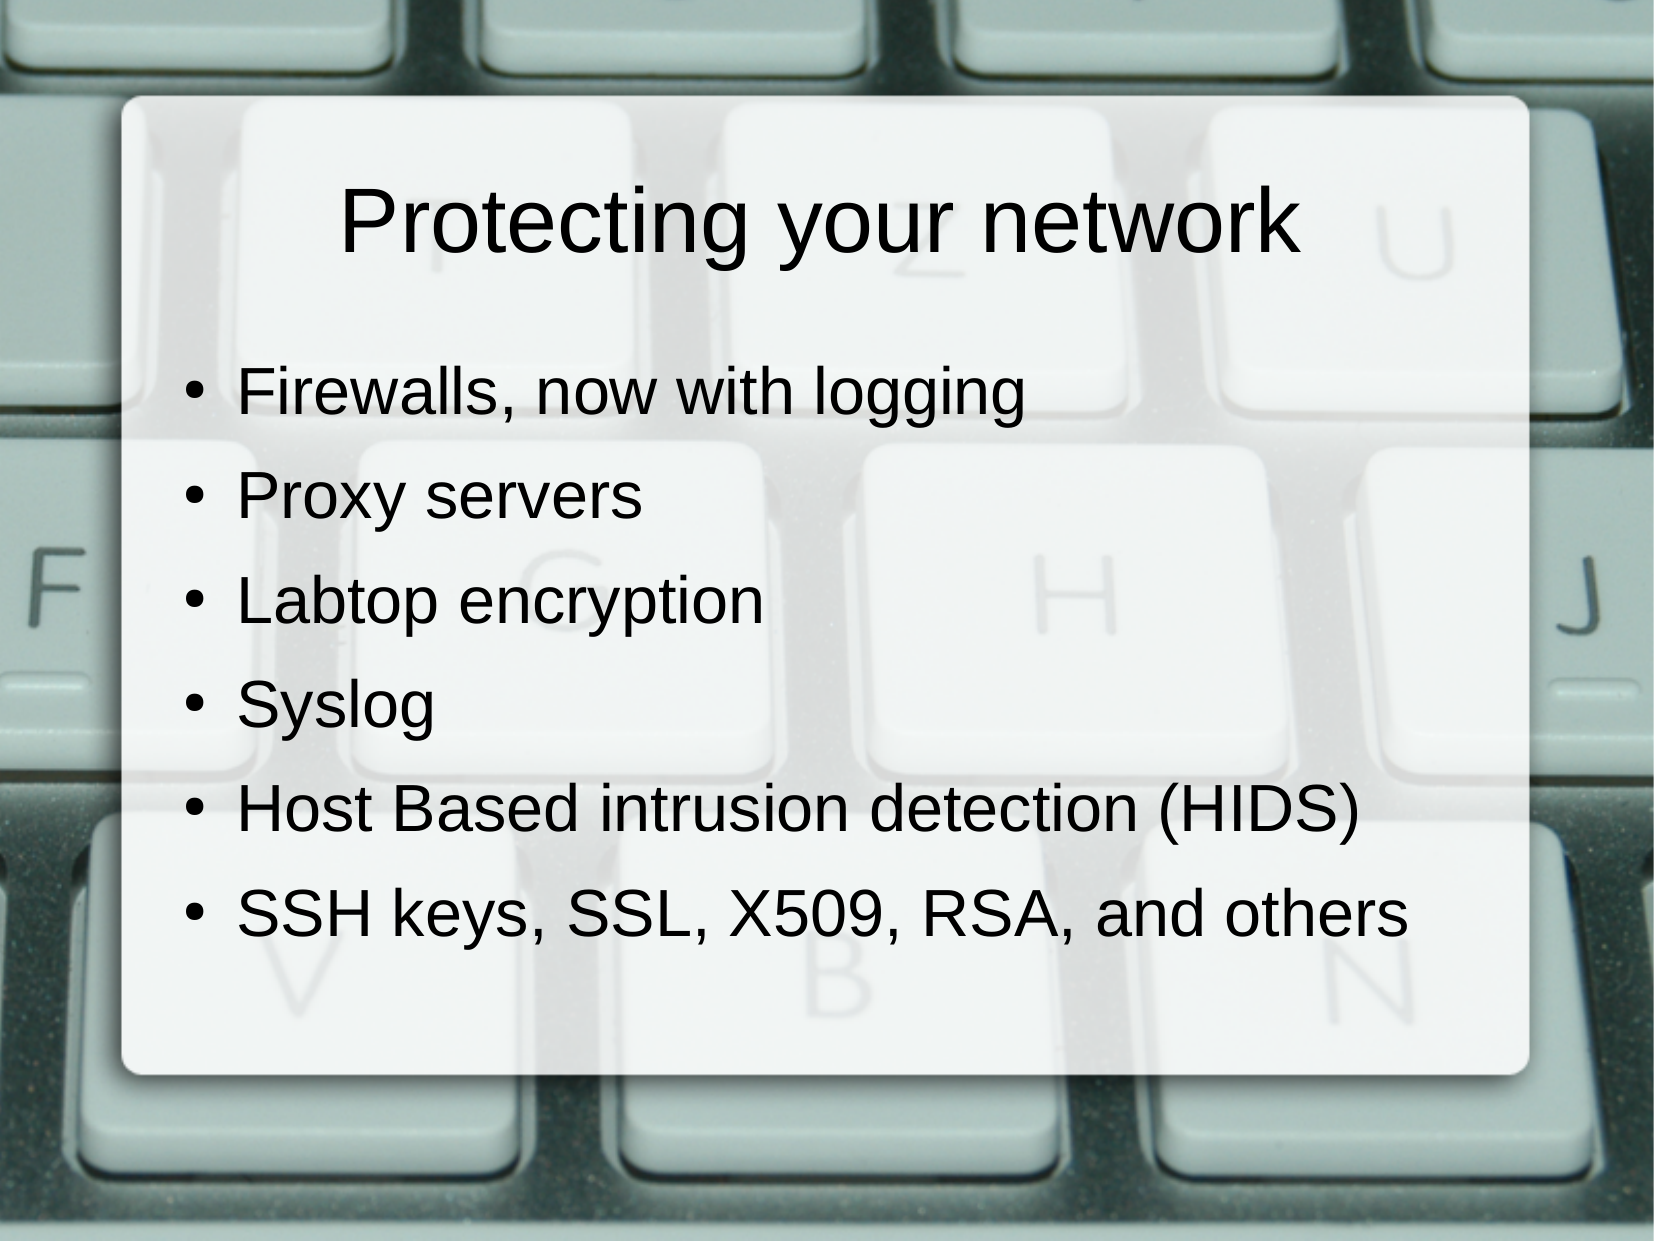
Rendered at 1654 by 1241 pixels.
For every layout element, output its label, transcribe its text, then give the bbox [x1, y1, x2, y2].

title Protecting your network [135, 125, 1506, 318]
list Firewalls, now with logging Proxy servers Labtop encryption Syslog Host Based intrusion detection (HIDS) SSH keys, SSL, X509, RSA, and others [147, 354, 1506, 1049]
picture [0, 0, 1654, 1241]
